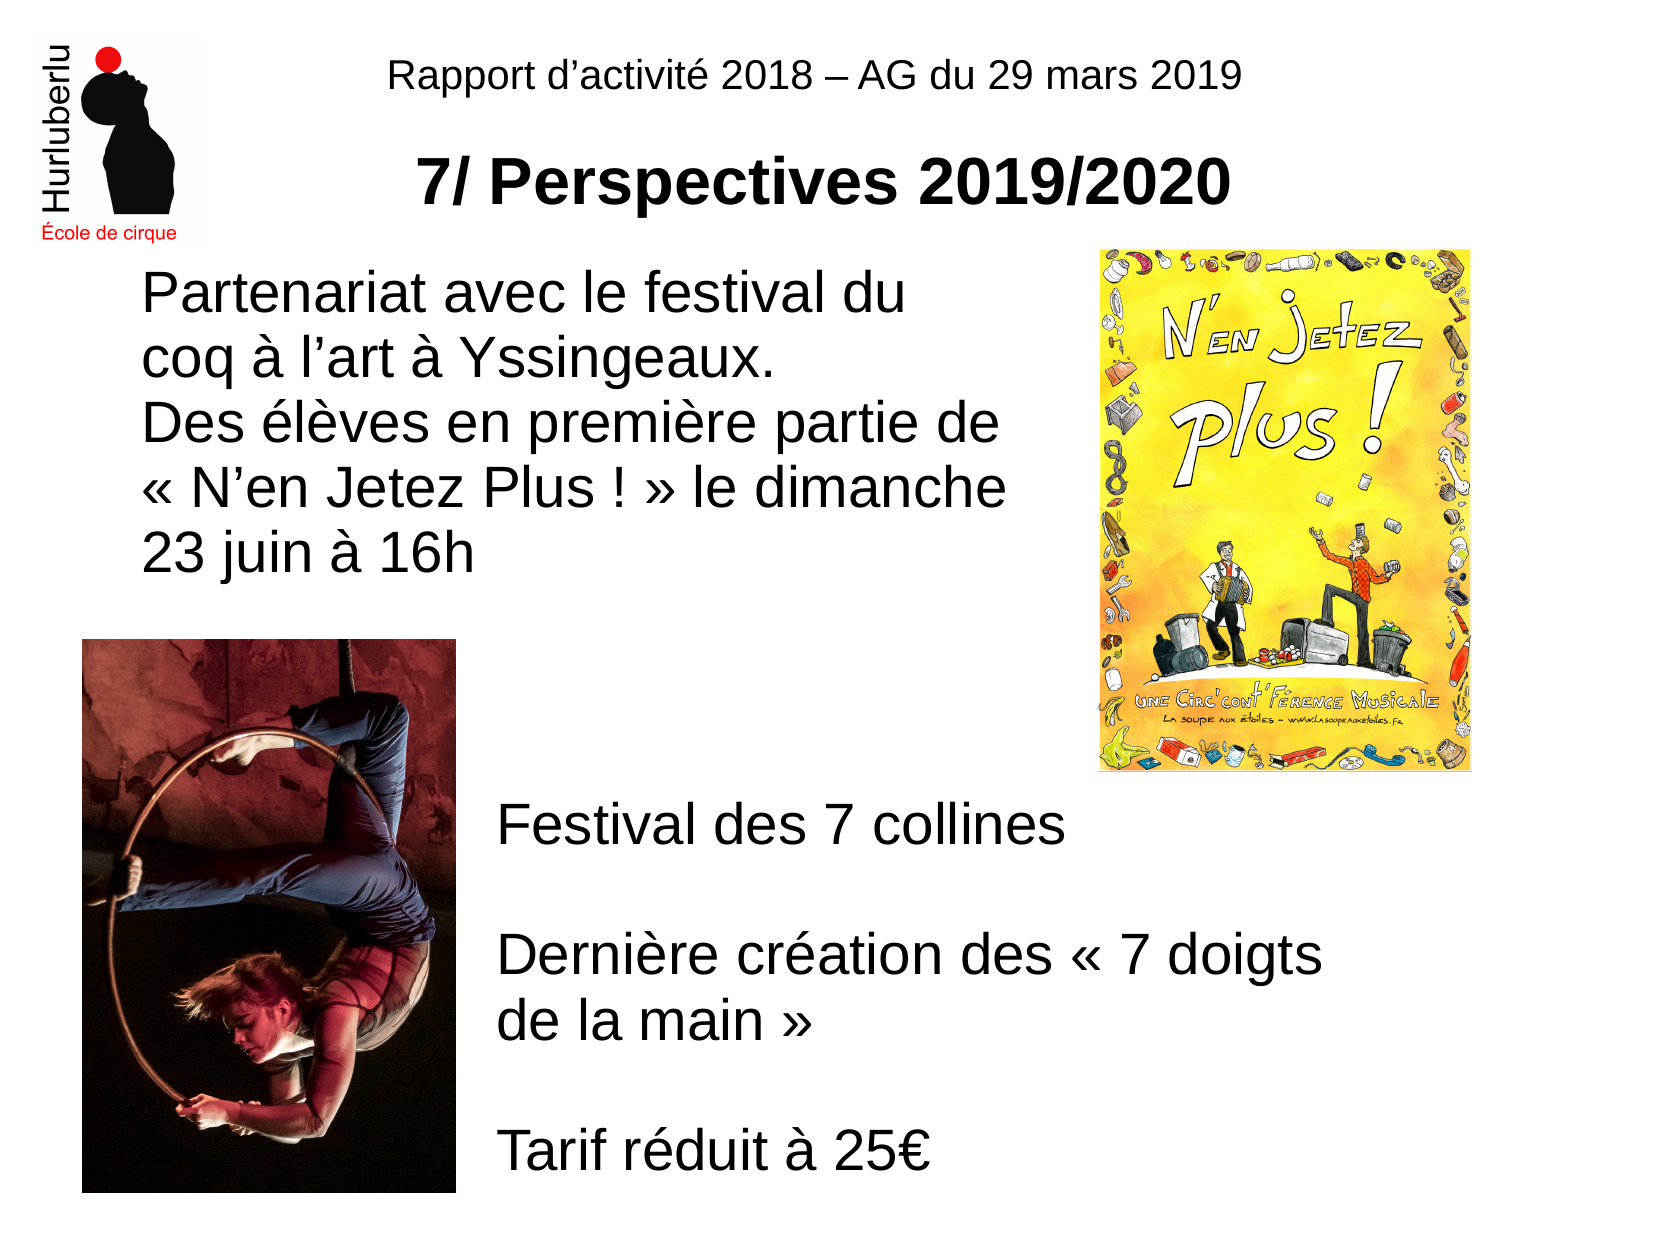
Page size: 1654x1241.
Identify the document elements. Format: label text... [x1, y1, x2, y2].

picture [1098, 247, 1472, 772]
text_box Festival des 7 collines Dernière création des « 7 doigts de la main » Tarif réduit à 25€ [496, 532, 1371, 1241]
picture [35, 35, 201, 249]
picture [82, 639, 456, 1193]
title Rapport d’activité 2018 – AG du 29 mars 2019 7/ Perspectives 2019/2020 [70, 23, 1559, 248]
text_box Partenariat avec le festival du coq à l’art à Yssingeaux. Des élèves en première partie de « N’en Jetez Plus ! » le dimanche 23 juin à 16h [141, 259, 1016, 1140]
